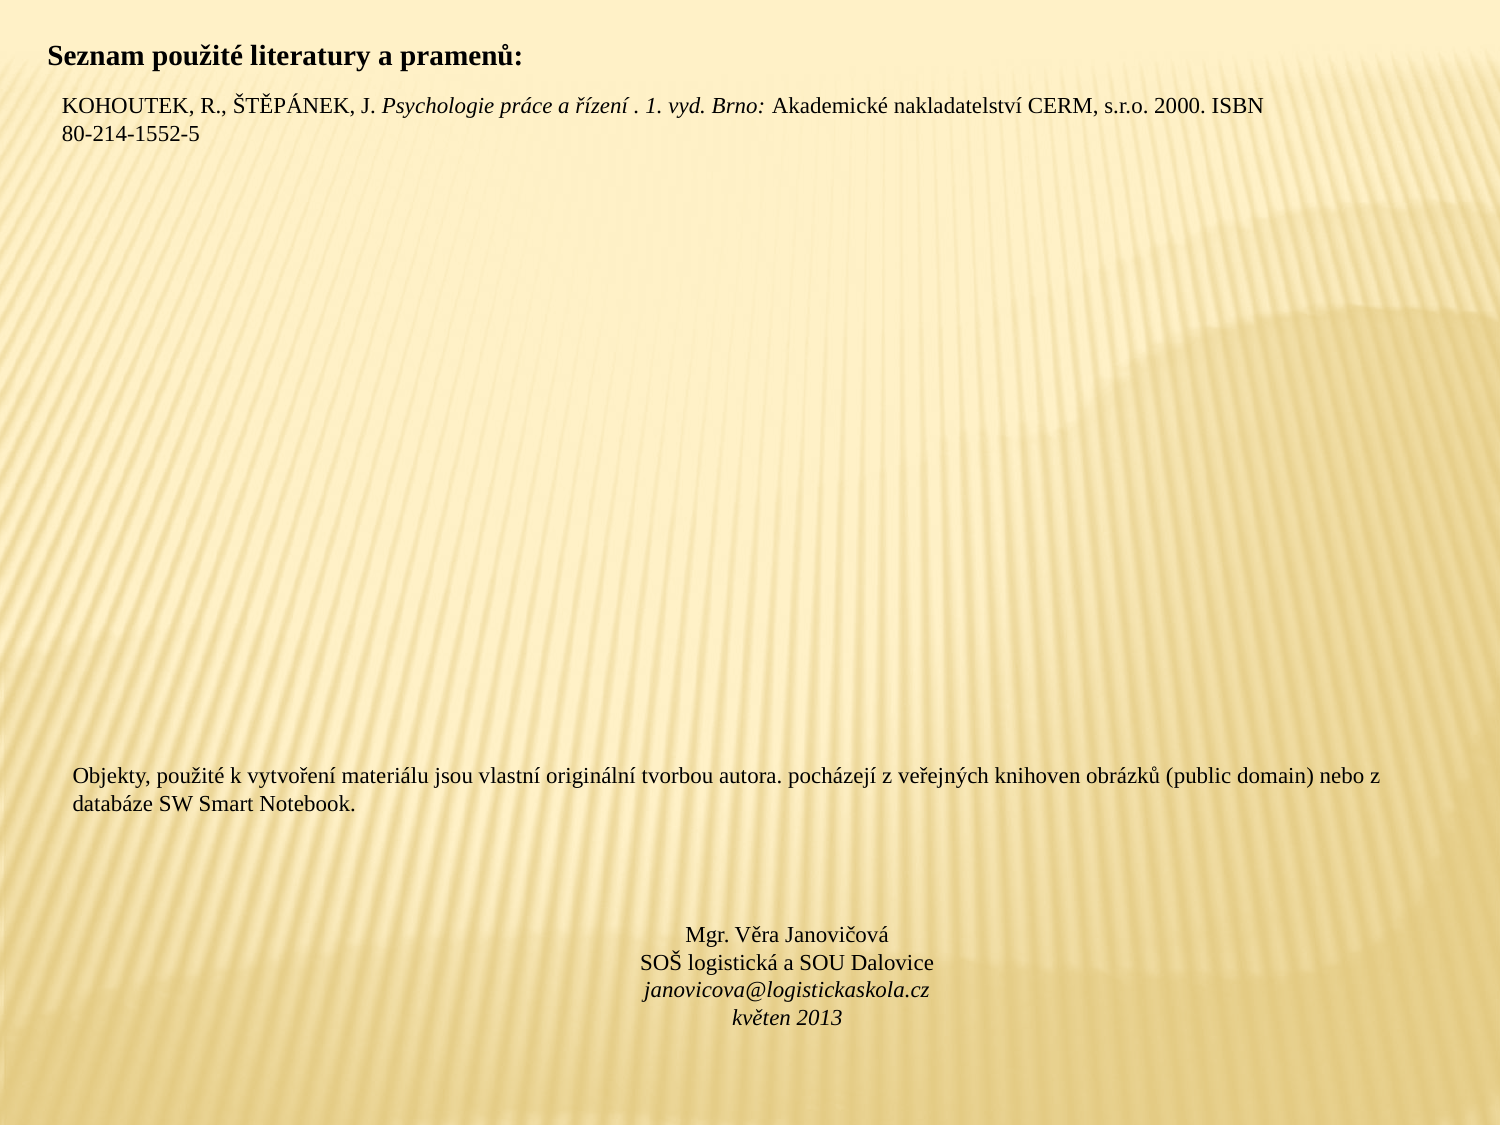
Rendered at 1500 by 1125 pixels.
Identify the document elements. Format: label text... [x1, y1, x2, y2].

text_box Mgr. Věra Janovičová SOŠ logistická a SOU Dalovice janovicova@logistickaskola.cz květen 2013 [494, 913, 1080, 1039]
text_box Objekty, použité k vytvoření materiálu jsou vlastní originální tvorbou autora. pocházejí z veřejných knihoven obrázků (public domain) nebo z databáze SW Smart Notebook. [58, 753, 1442, 823]
text_box KOHOUTEK, R., ŠTĚPÁNEK, J. Psychologie práce a řízení . 1. vyd. Brno: Akademické nakladatelství CERM, s.r.o. 2000. ISBN 80-214-1552-5 [48, 84, 1310, 154]
text_box Seznam použité literatury a pramenů: [33, 29, 762, 79]
